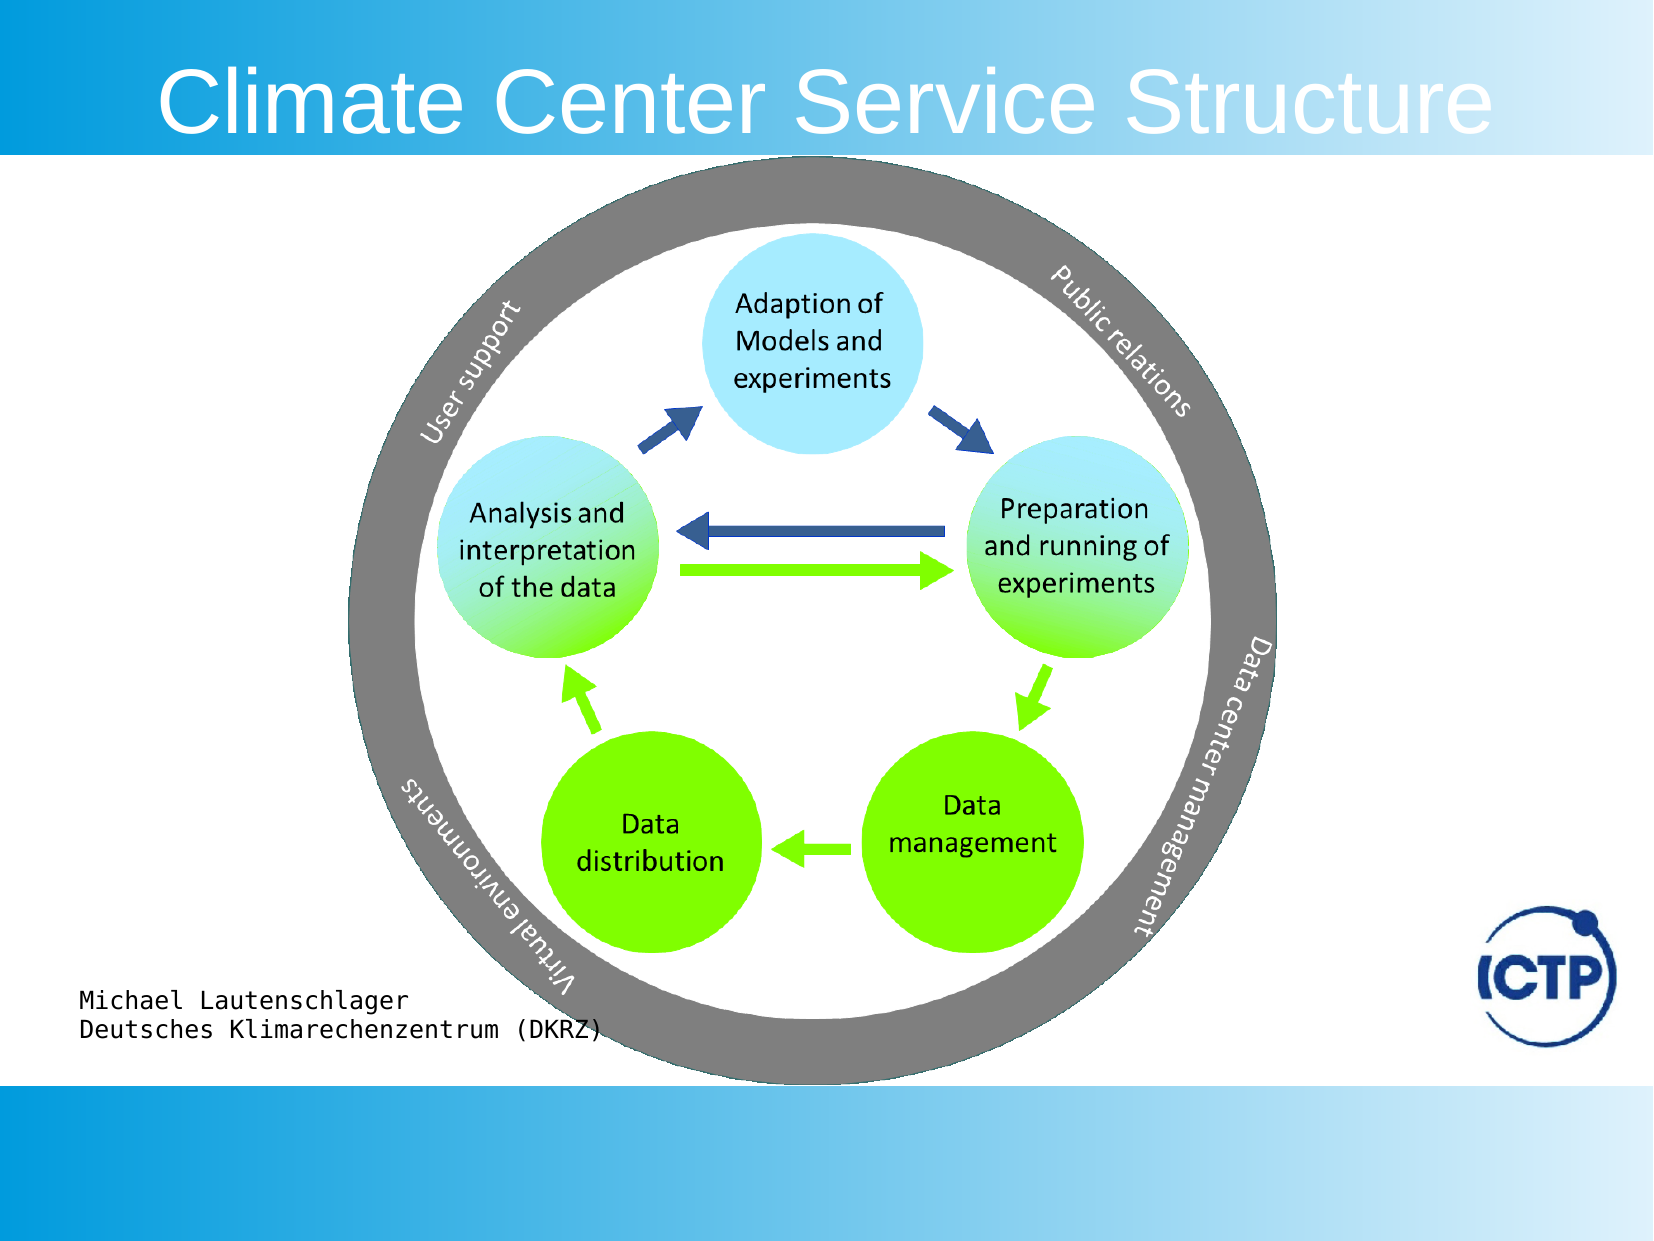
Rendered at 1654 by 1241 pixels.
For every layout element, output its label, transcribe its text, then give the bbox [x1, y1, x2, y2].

picture [1470, 899, 1626, 1065]
title Climate Center Service Structure [82, 49, 1571, 155]
picture [348, 156, 1299, 1085]
text_box Michael Lautenschlager Deutsches Klimarechenzentrum (DKRZ) [64, 979, 620, 1053]
